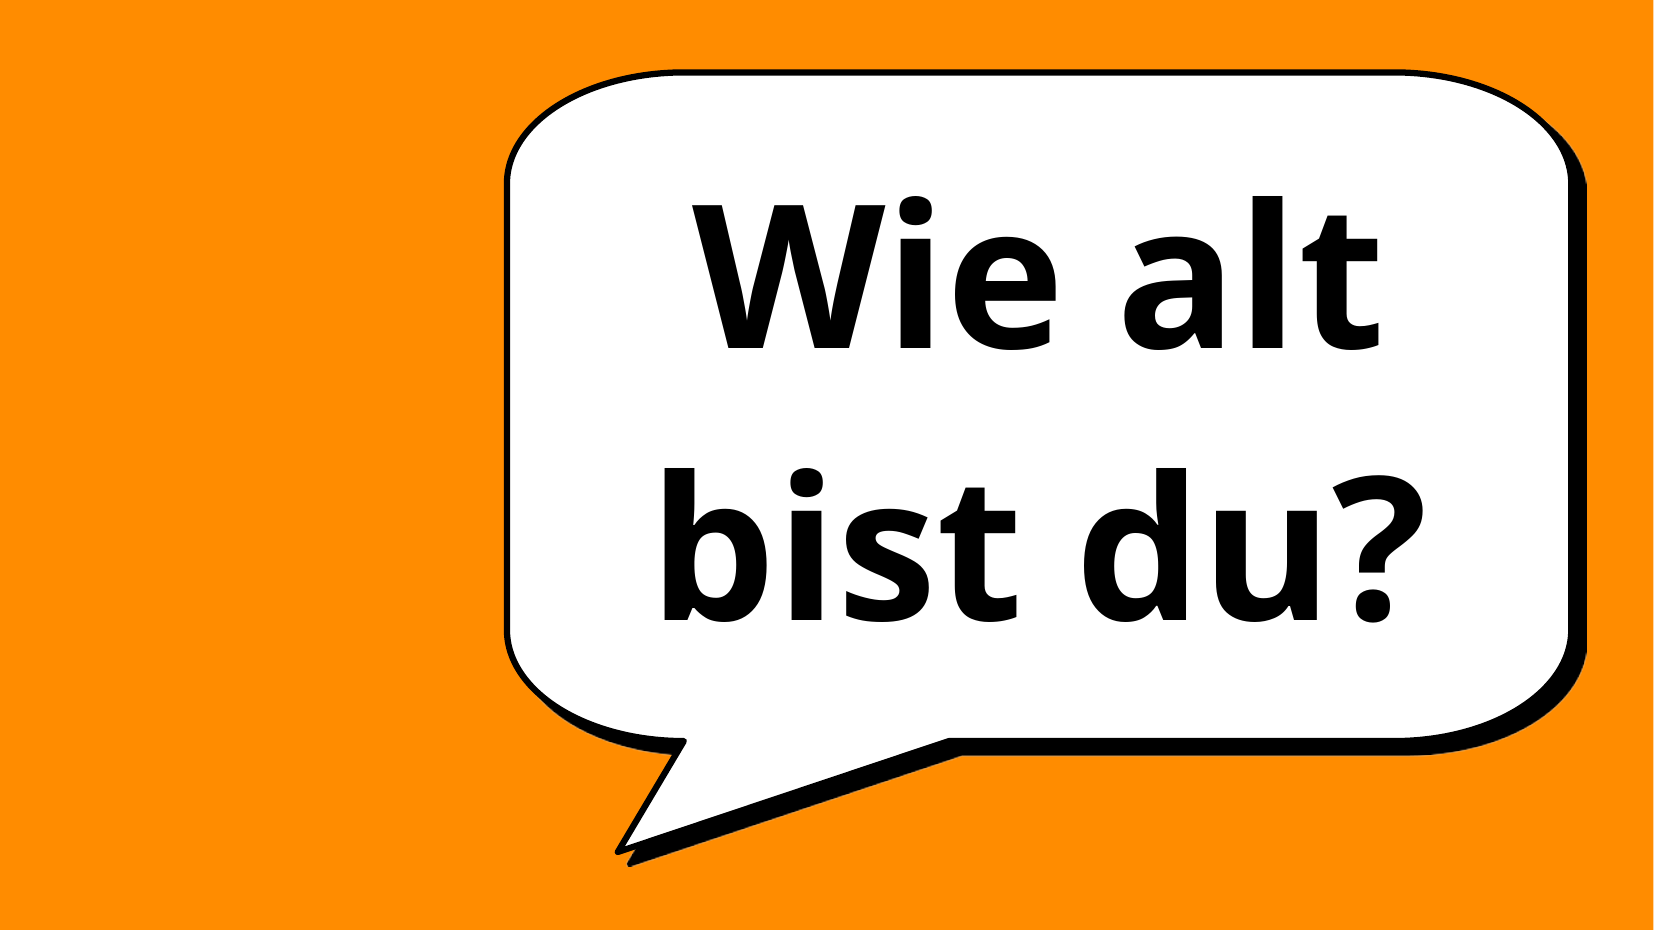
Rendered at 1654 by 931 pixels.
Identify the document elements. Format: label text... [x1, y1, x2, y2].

text_box Wie alt bist du? [506, 72, 1572, 852]
